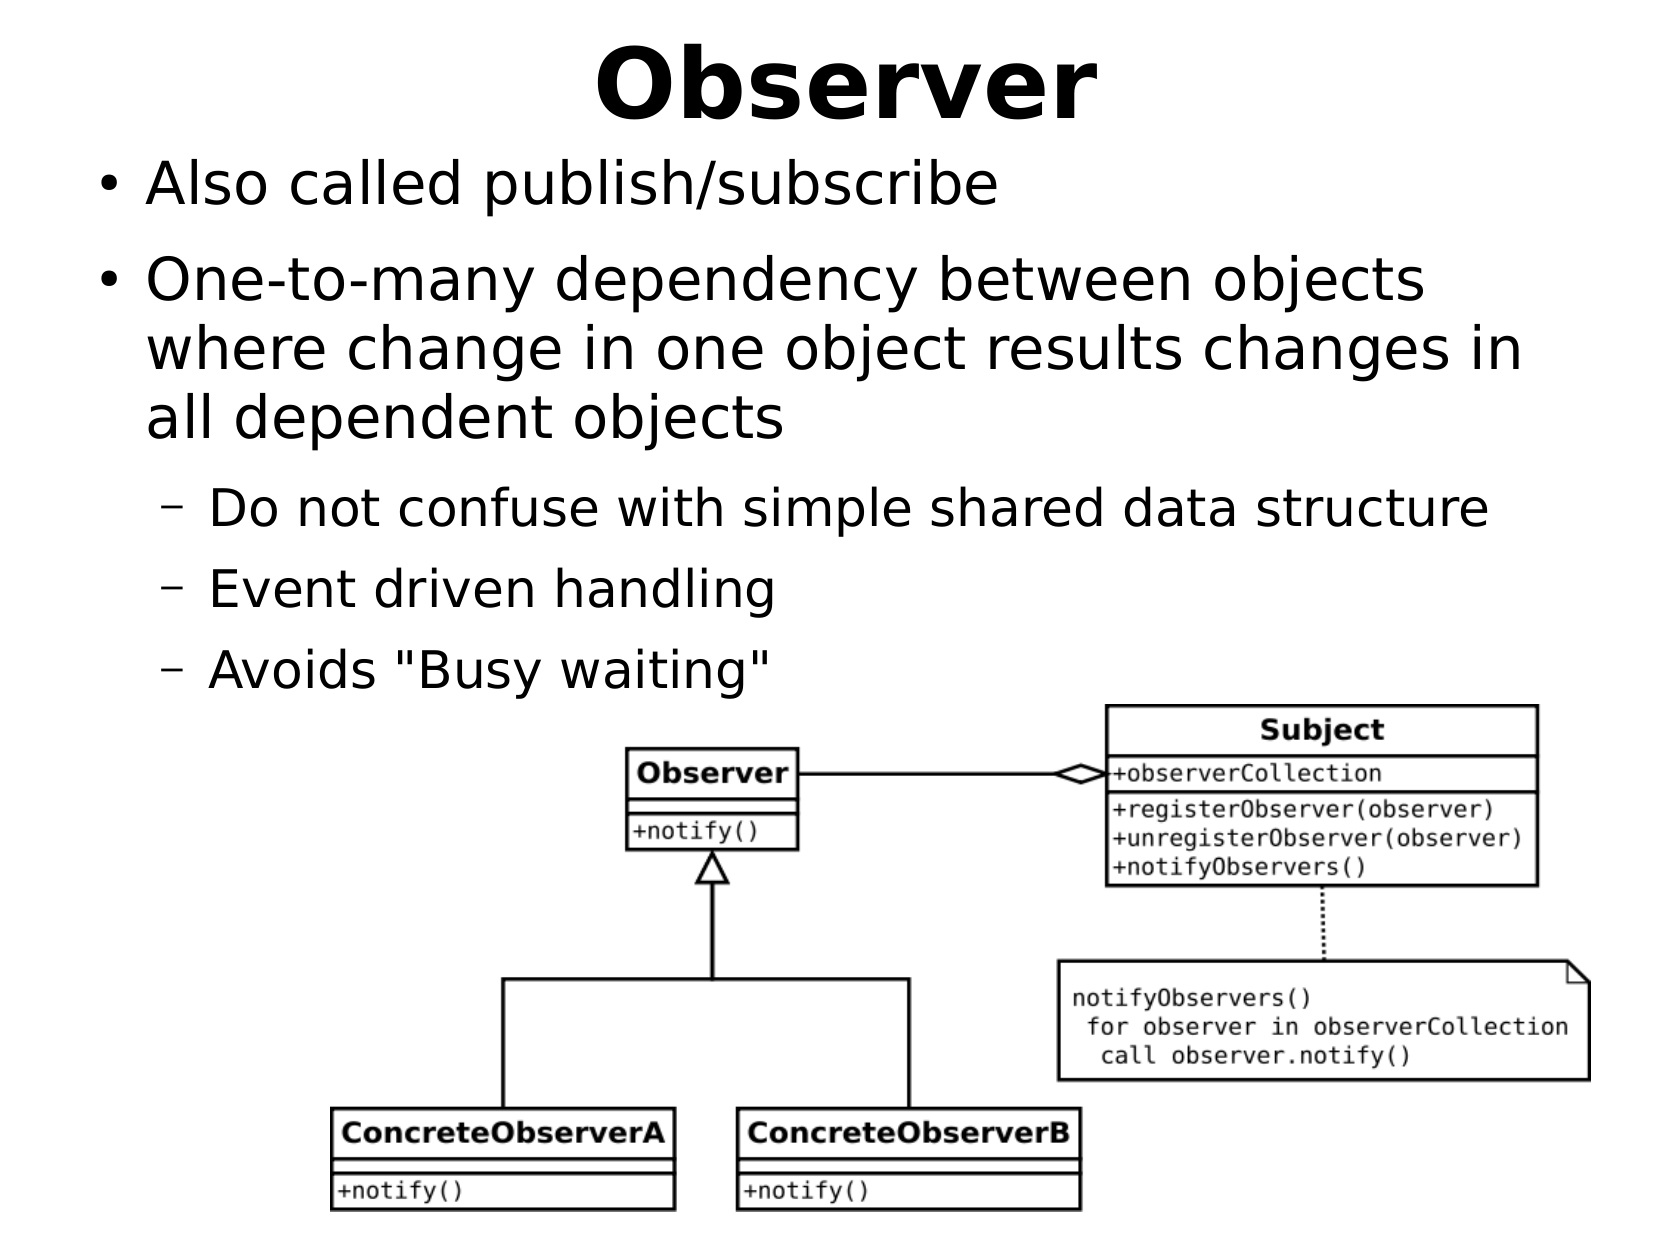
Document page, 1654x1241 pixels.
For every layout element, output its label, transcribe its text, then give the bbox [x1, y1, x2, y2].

list Also called publish/subscribe One-to-many dependency between objects where change in one object results changes in all dependent objects Do not confuse with simple shared data structure Event driven handling Avoids "Busy waiting" [82, 150, 1571, 706]
picture [330, 704, 1591, 1212]
title Observer [101, 27, 1591, 142]
